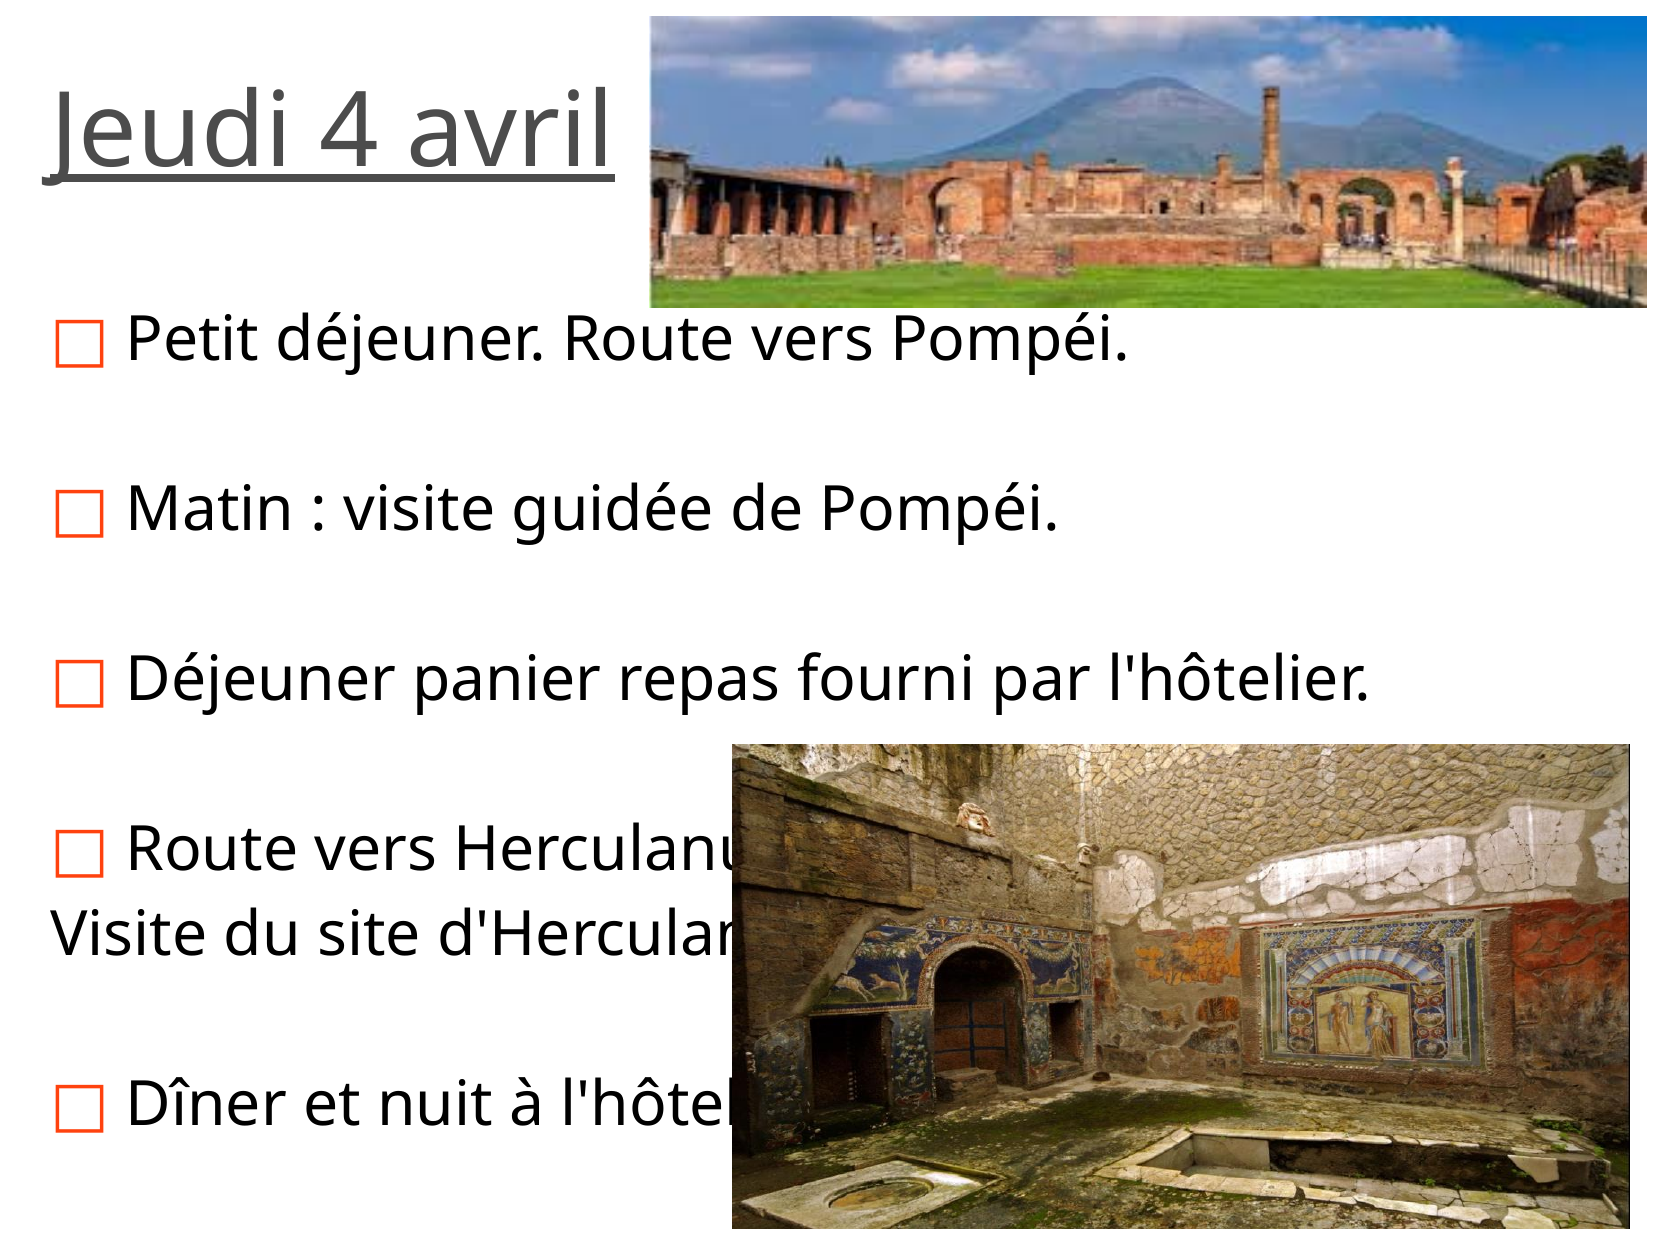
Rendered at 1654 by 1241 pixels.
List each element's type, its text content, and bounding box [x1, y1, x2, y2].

text_box Jeudi 4 avril [35, 47, 649, 176]
picture [649, 16, 1647, 308]
text_box □ Petit déjeuner. Route vers Pompéi. □ Matin : visite guidée de Pompéi. □ Déjeuner panier repas fourni par l'hôtelier. □ Route vers Herculanum. Visite du site d'Herculanum. □ Dîner et nuit à l'hôtel. [35, 286, 1619, 1063]
picture [732, 744, 1630, 1229]
